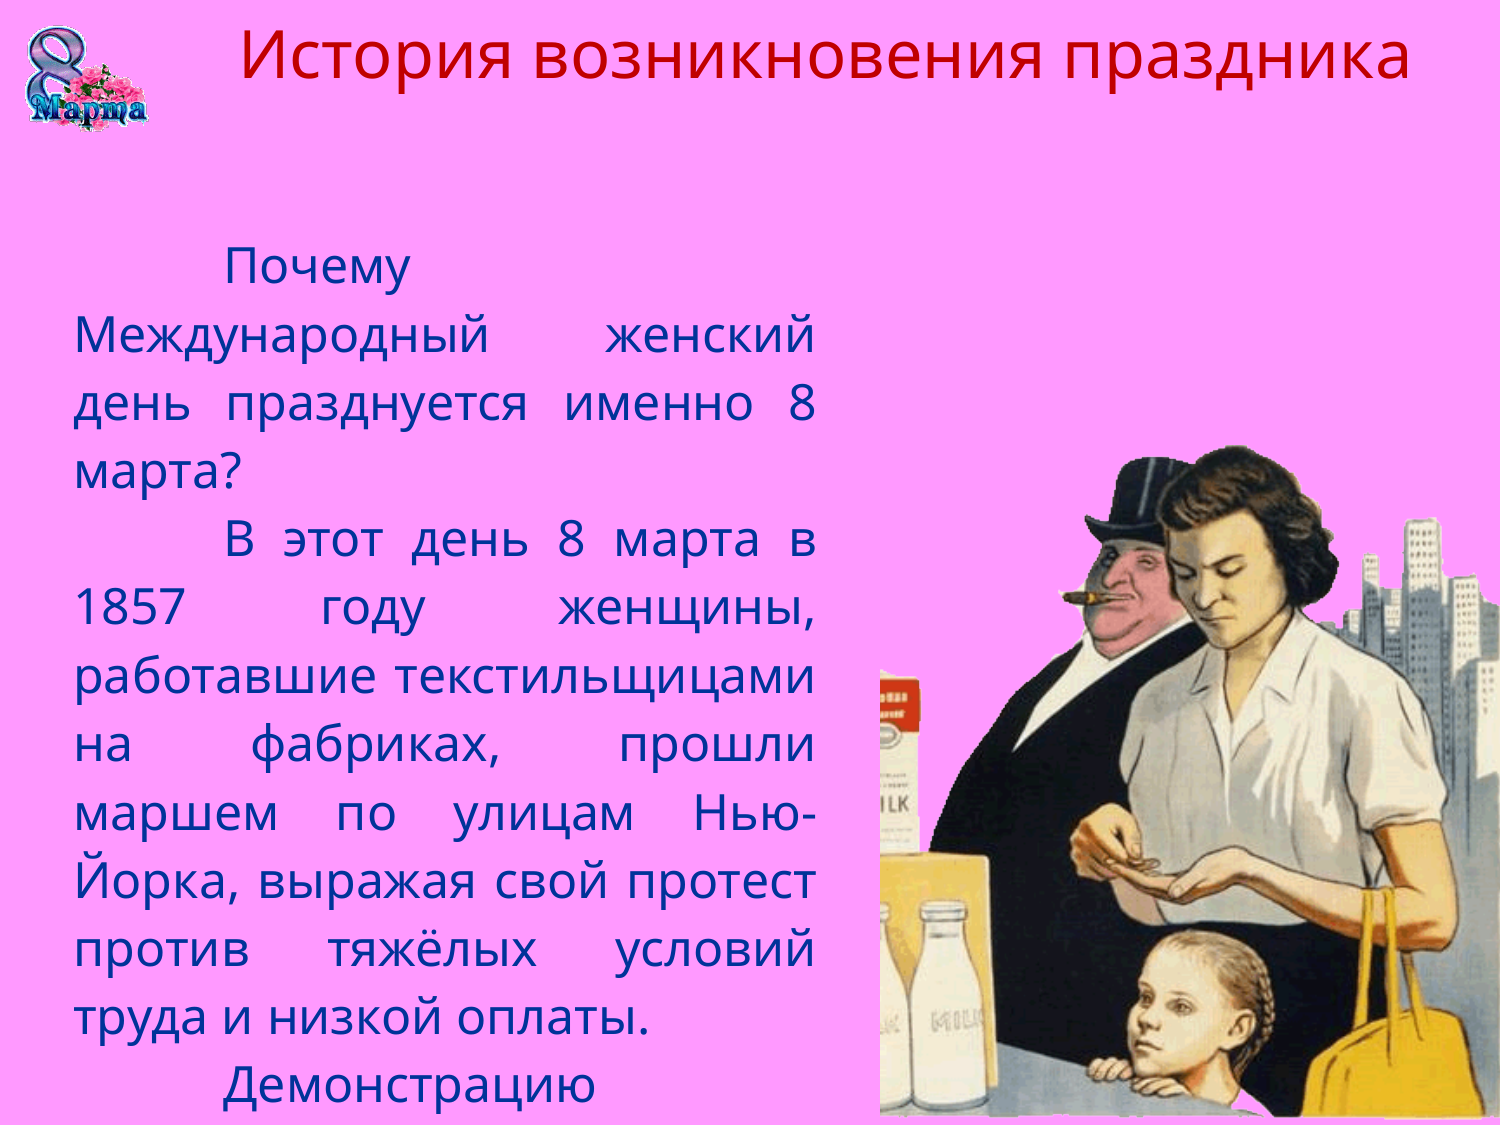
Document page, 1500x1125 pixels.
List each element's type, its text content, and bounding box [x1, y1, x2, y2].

picture [880, 445, 1500, 1125]
text_box Почему Международный женский день празднуется именно 8 марта? В этот день 8 марта в 1857 году женщины, работавшие текстильщицами на фабриках, прошли маршем по улицам Нью-Йорка, выражая свой протест против тяжёлых условий труда и низкой оплаты. Демонстрацию разогнали. Это событие стали называть "Женским днем" [58, 222, 833, 1125]
text_box История возникновения праздника [175, 0, 1477, 107]
